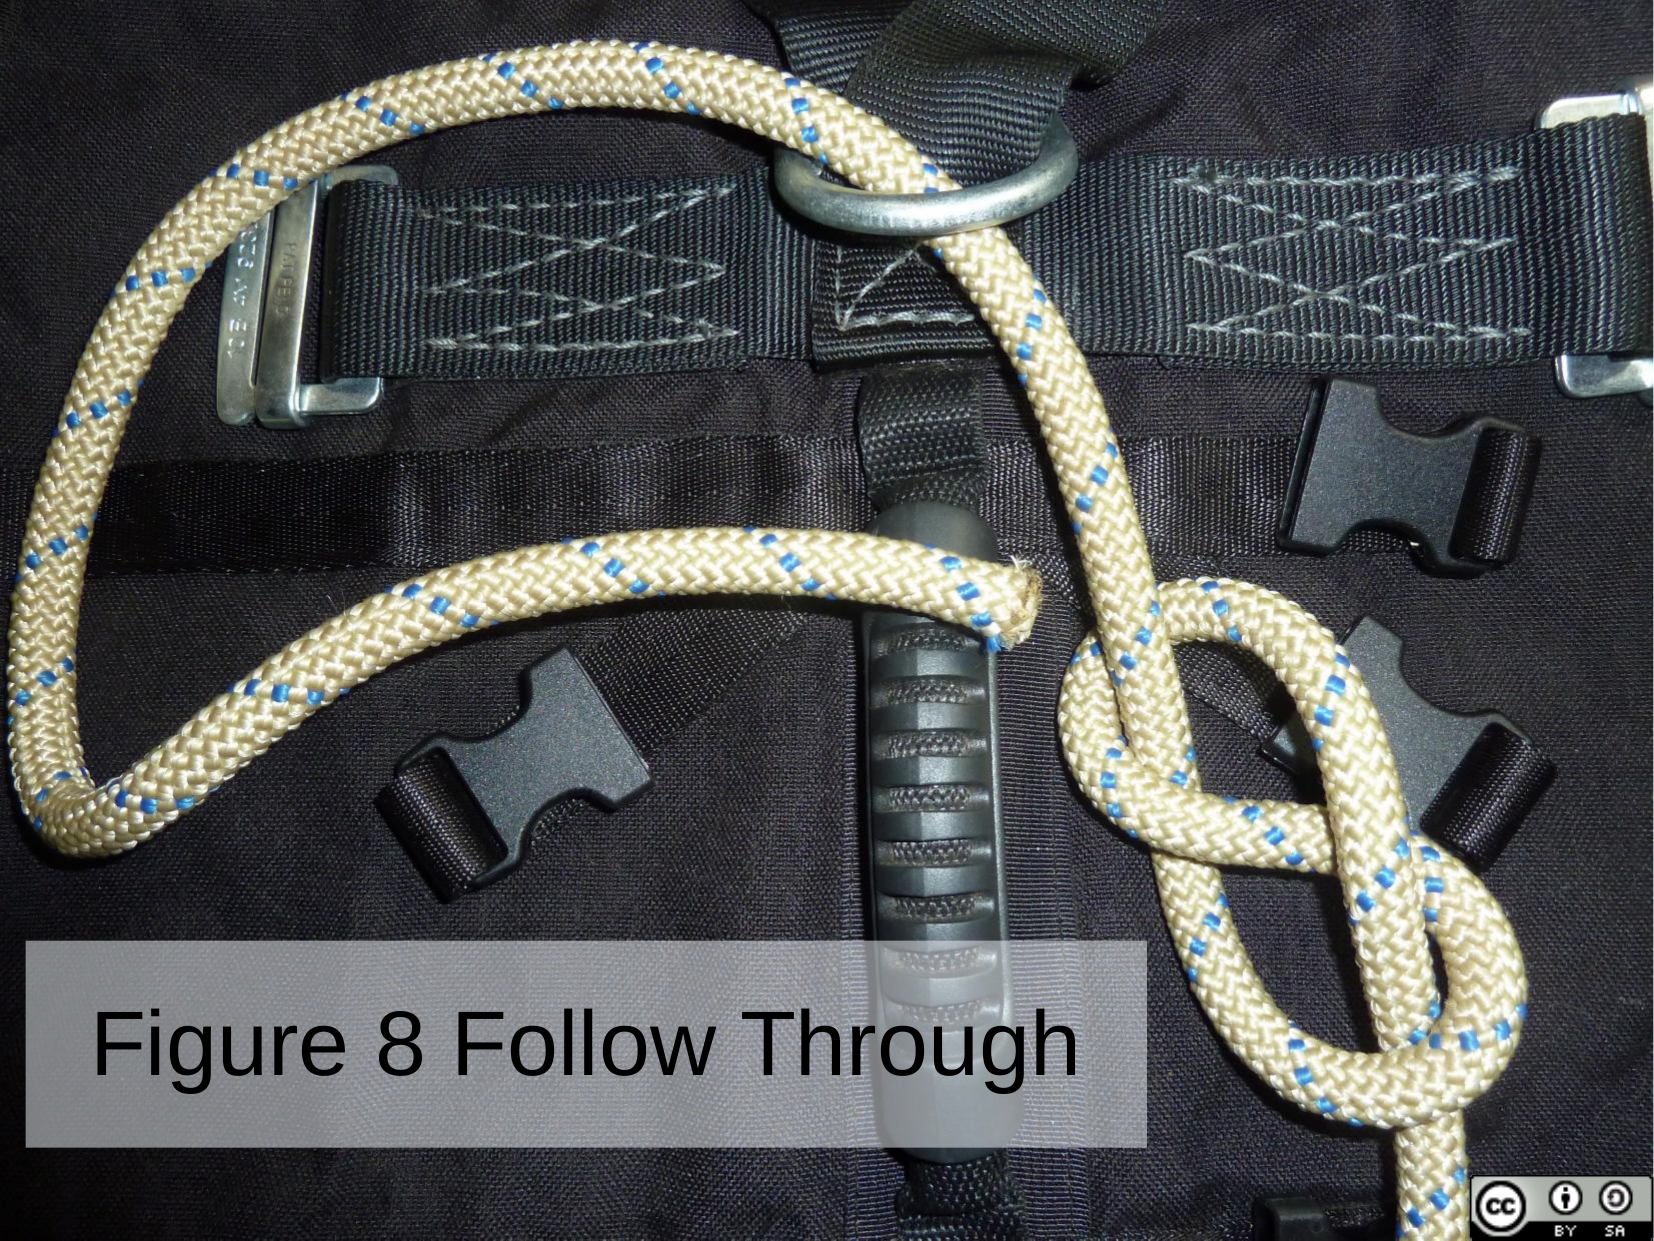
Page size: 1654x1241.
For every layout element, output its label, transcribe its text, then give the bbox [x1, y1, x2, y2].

picture [0, 0, 1654, 1241]
title Figure 8 Follow Through [25, 940, 1147, 1148]
